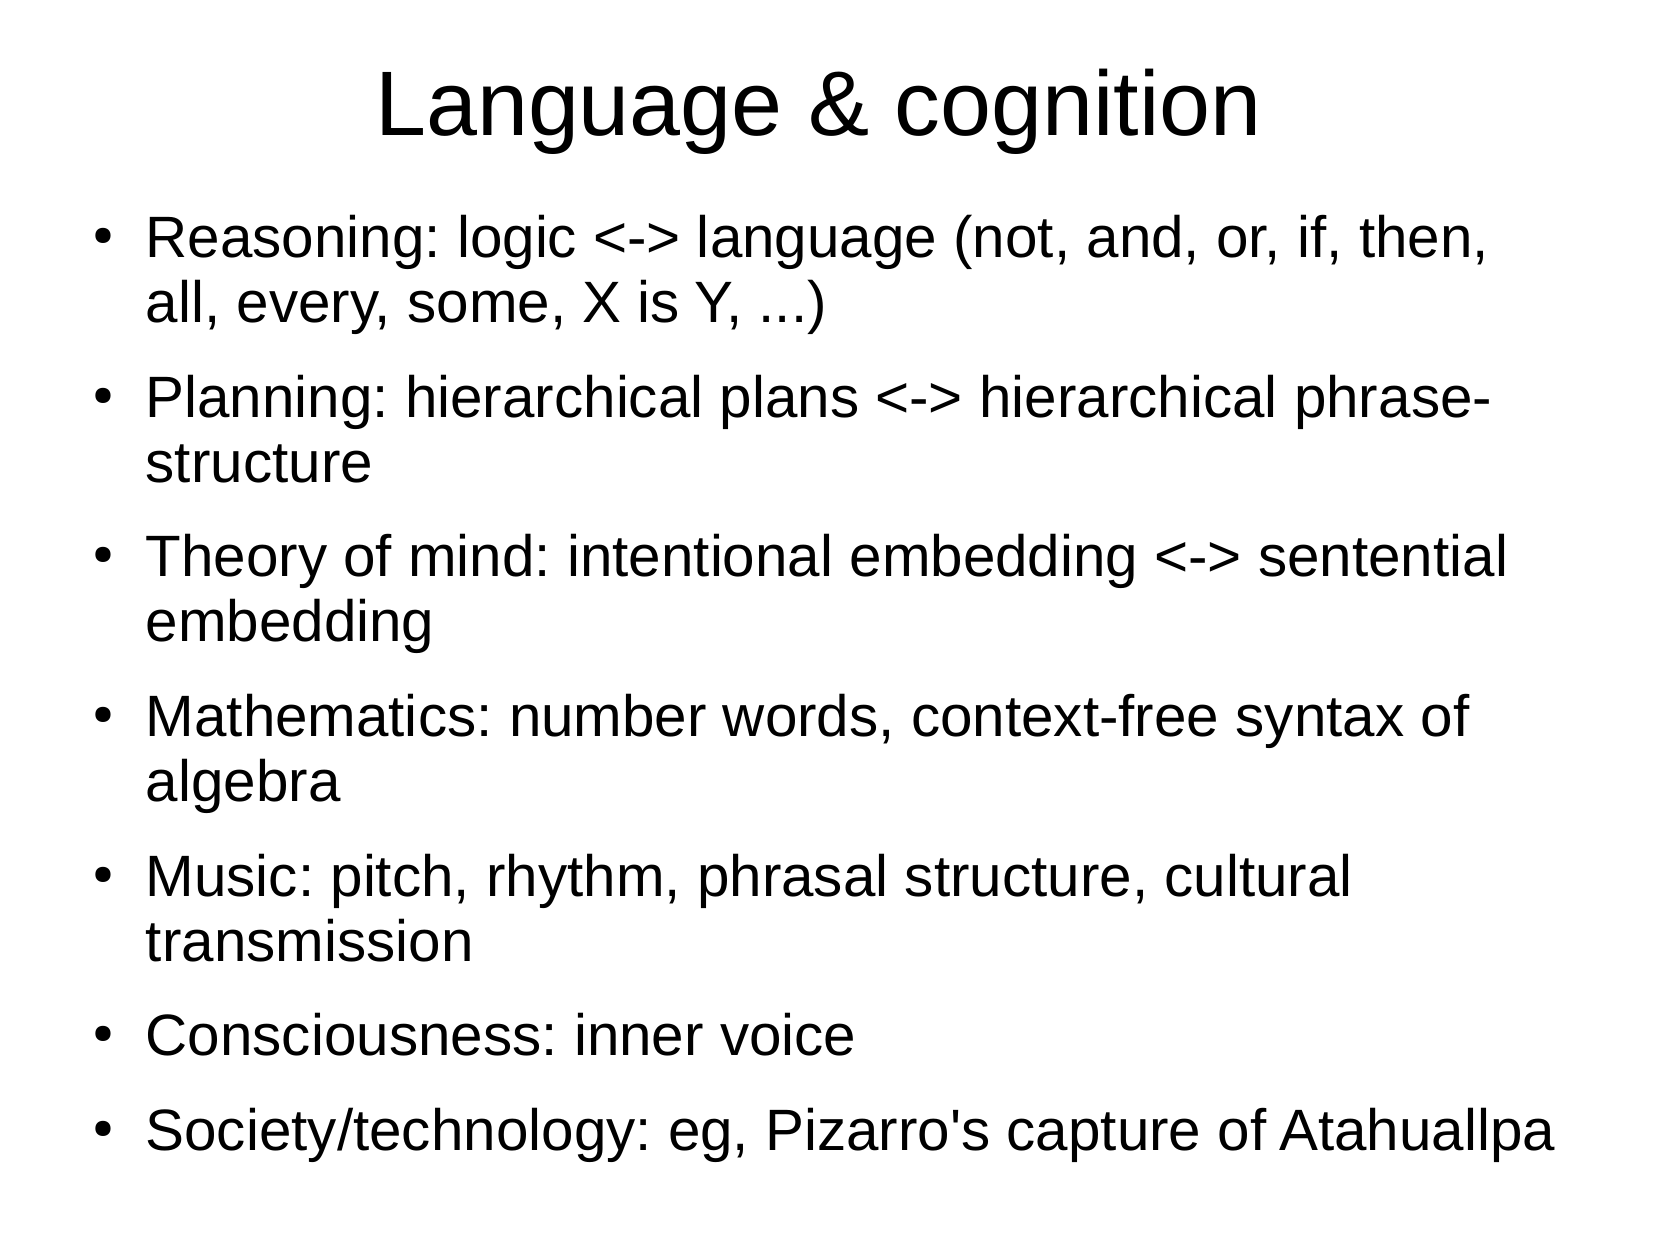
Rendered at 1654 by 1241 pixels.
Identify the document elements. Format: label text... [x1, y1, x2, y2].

title Language & cognition [75, 0, 1564, 205]
list Reasoning: logic <-> language (not, and, or, if, then, all, every, some, X is Y, ...) Planning: hierarchical plans <-> hierarchical phrase-structure Theory of mind: intentional embedding <-> sentential embedding Mathematics: number words, context-free syntax of algebra Music: pitch, rhythm, phrasal structure, cultural transmission Consciousness: inner voice Society/technology: eg, Pizarro's capture of Atahuallpa [75, 205, 1564, 1163]
